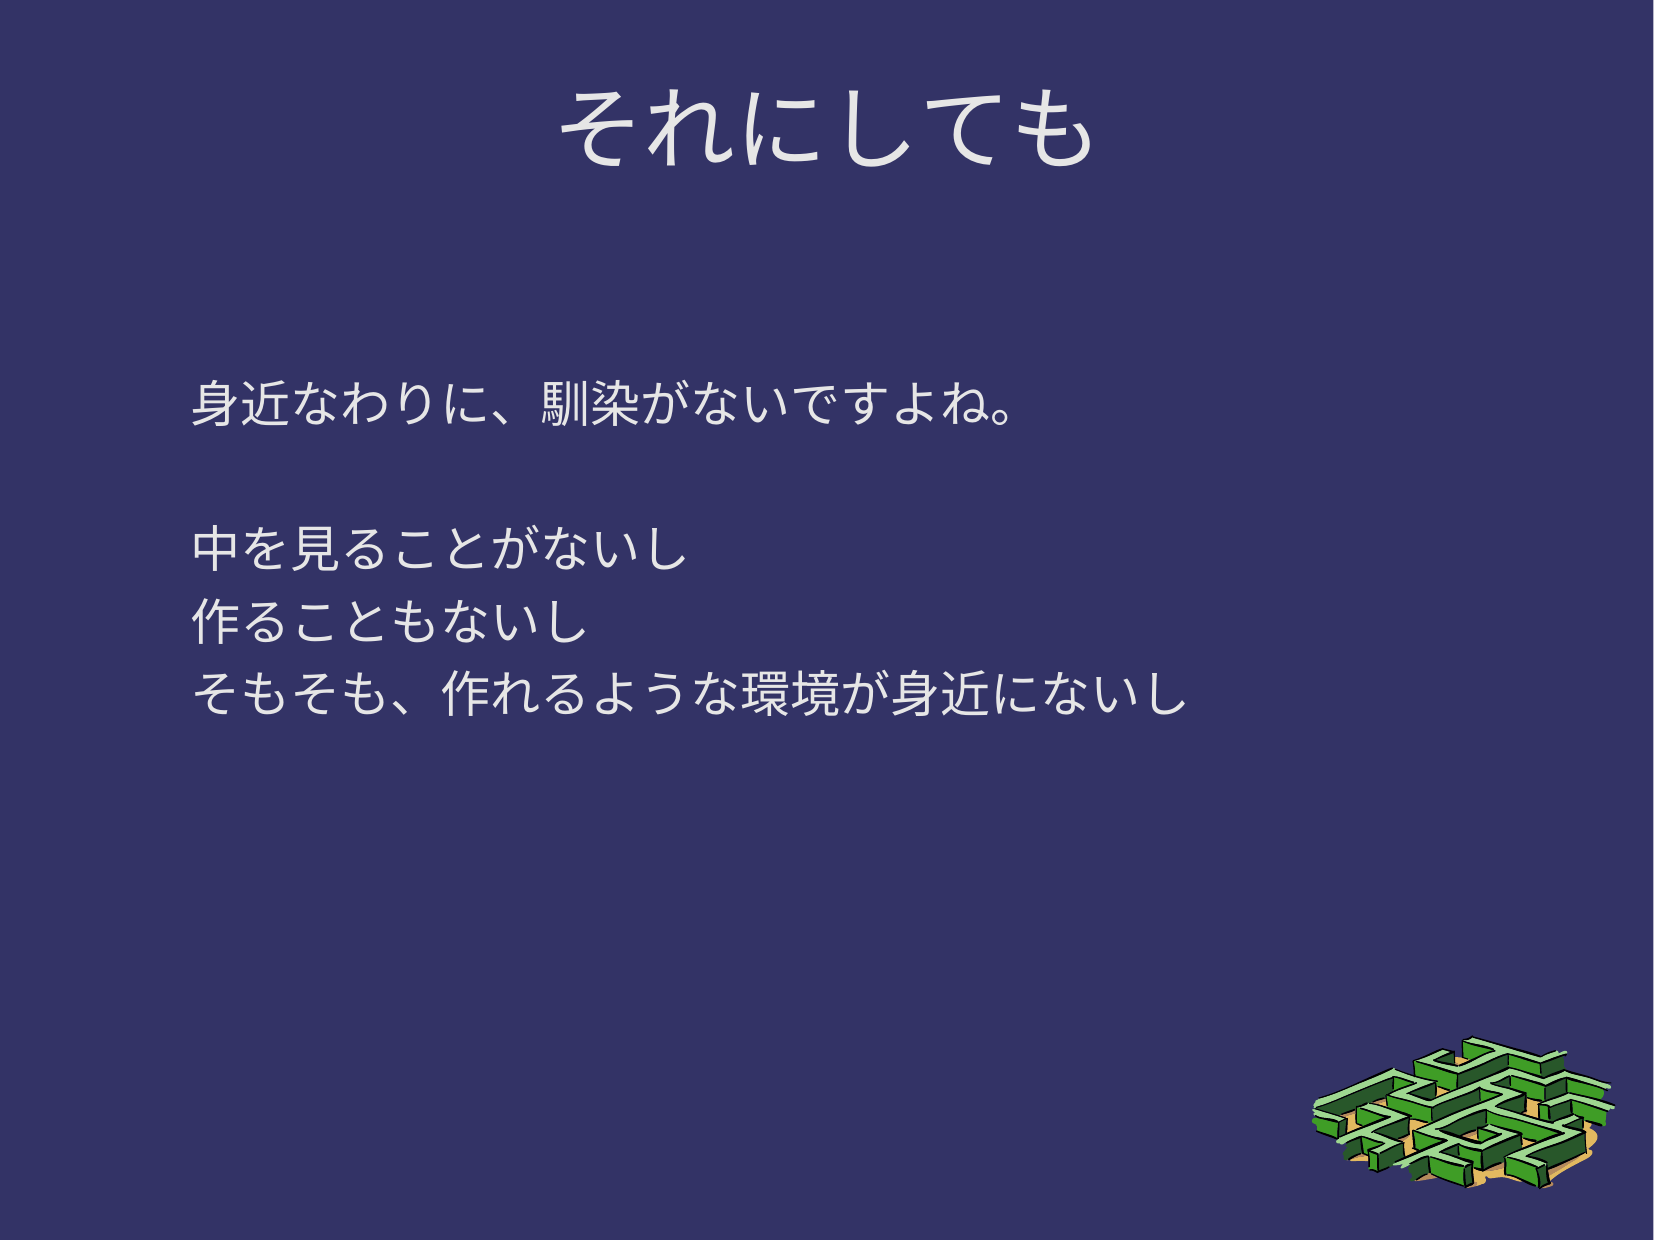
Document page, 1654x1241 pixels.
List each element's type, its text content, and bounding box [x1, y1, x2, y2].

title それにしても [121, 19, 1534, 227]
list 身近なわりに、馴染がないですよね。 中を見ることがないし 作ることもないし そもそも、作れるような環境が身近にないし [178, 364, 1570, 1147]
